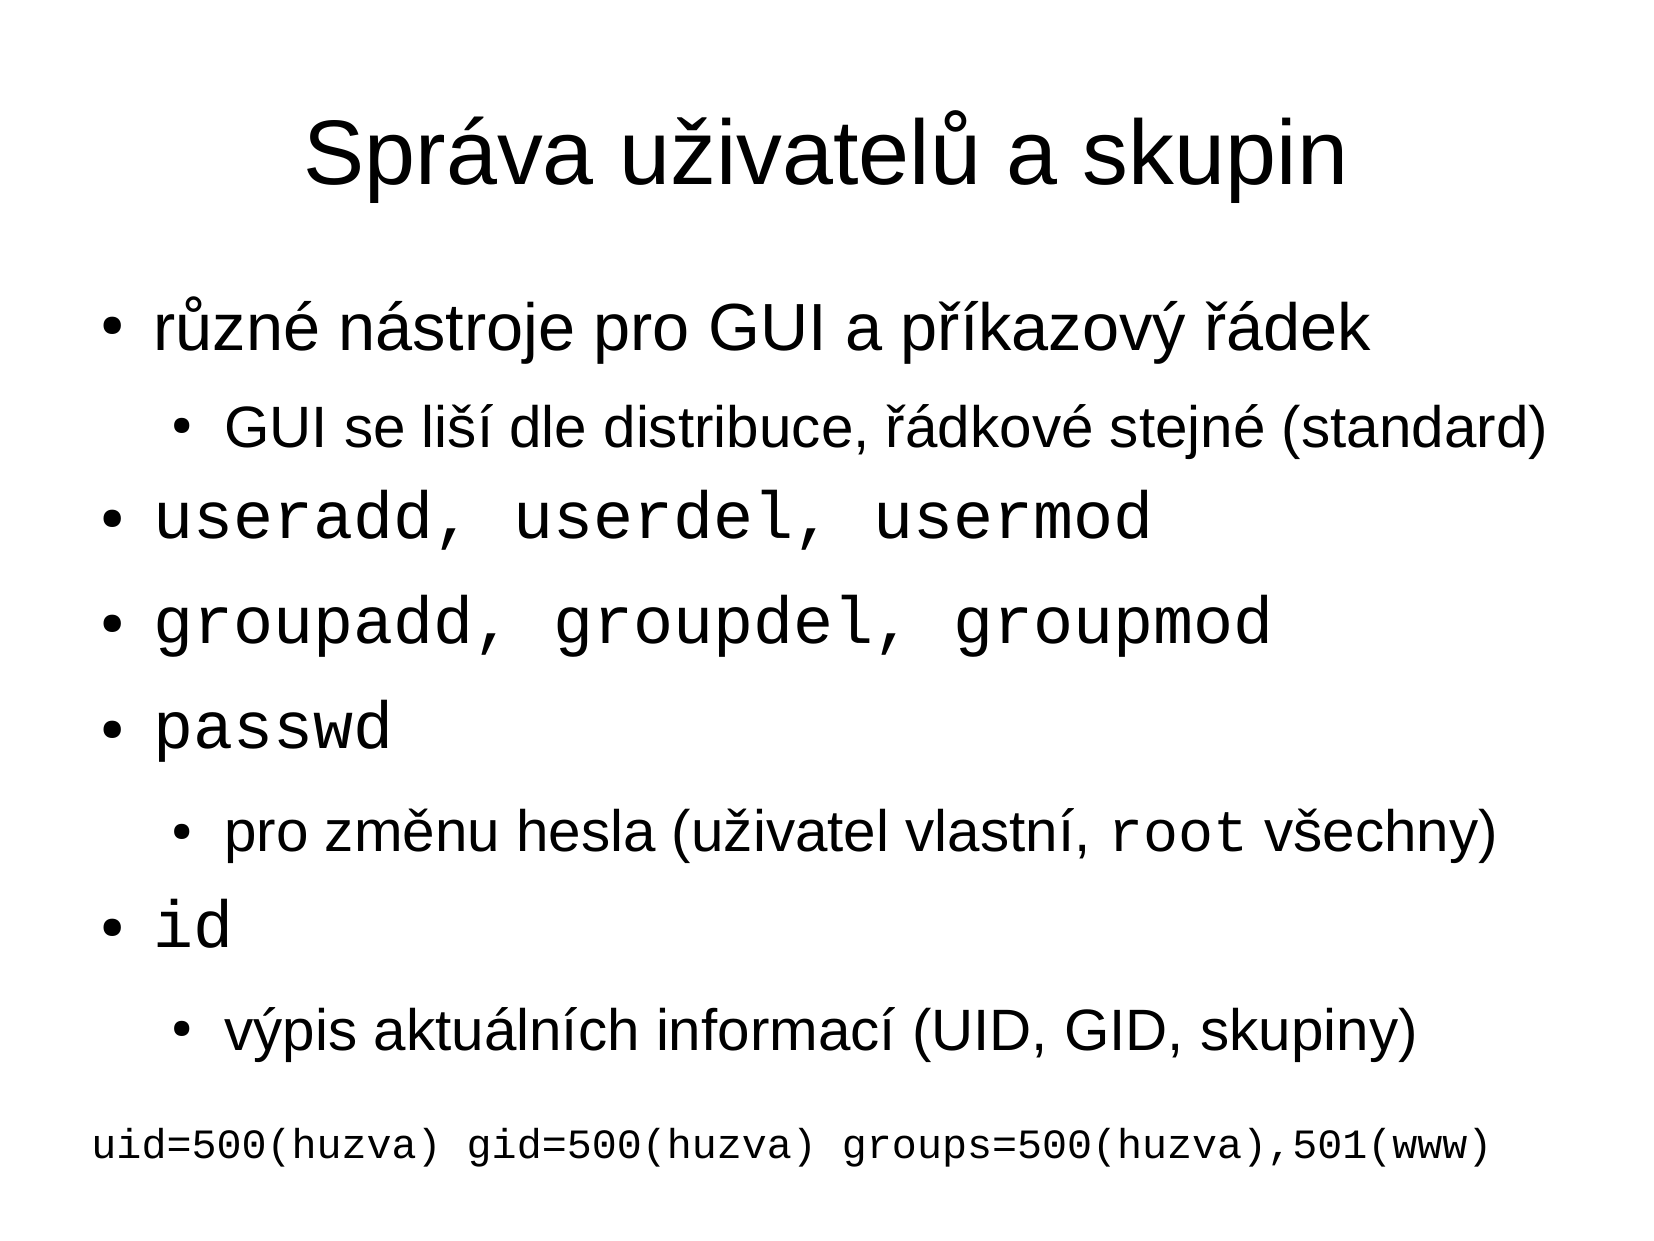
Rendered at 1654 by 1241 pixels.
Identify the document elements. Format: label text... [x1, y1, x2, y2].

list různé nástroje pro GUI a příkazový řádek GUI se liší dle distribuce, řádkové stejné (standard) useradd, userdel, usermod groupadd, groupdel, groupmod passwd pro změnu hesla (uživatel vlastní, root všechny) id výpis aktuálních informací (UID, GID, skupiny) [82, 290, 1571, 1094]
title Správa uživatelů a skupin [82, 56, 1571, 250]
text_box uid=500(huzva) gid=500(huzva) groups=500(huzva),501(www) [76, 1116, 1595, 1179]
